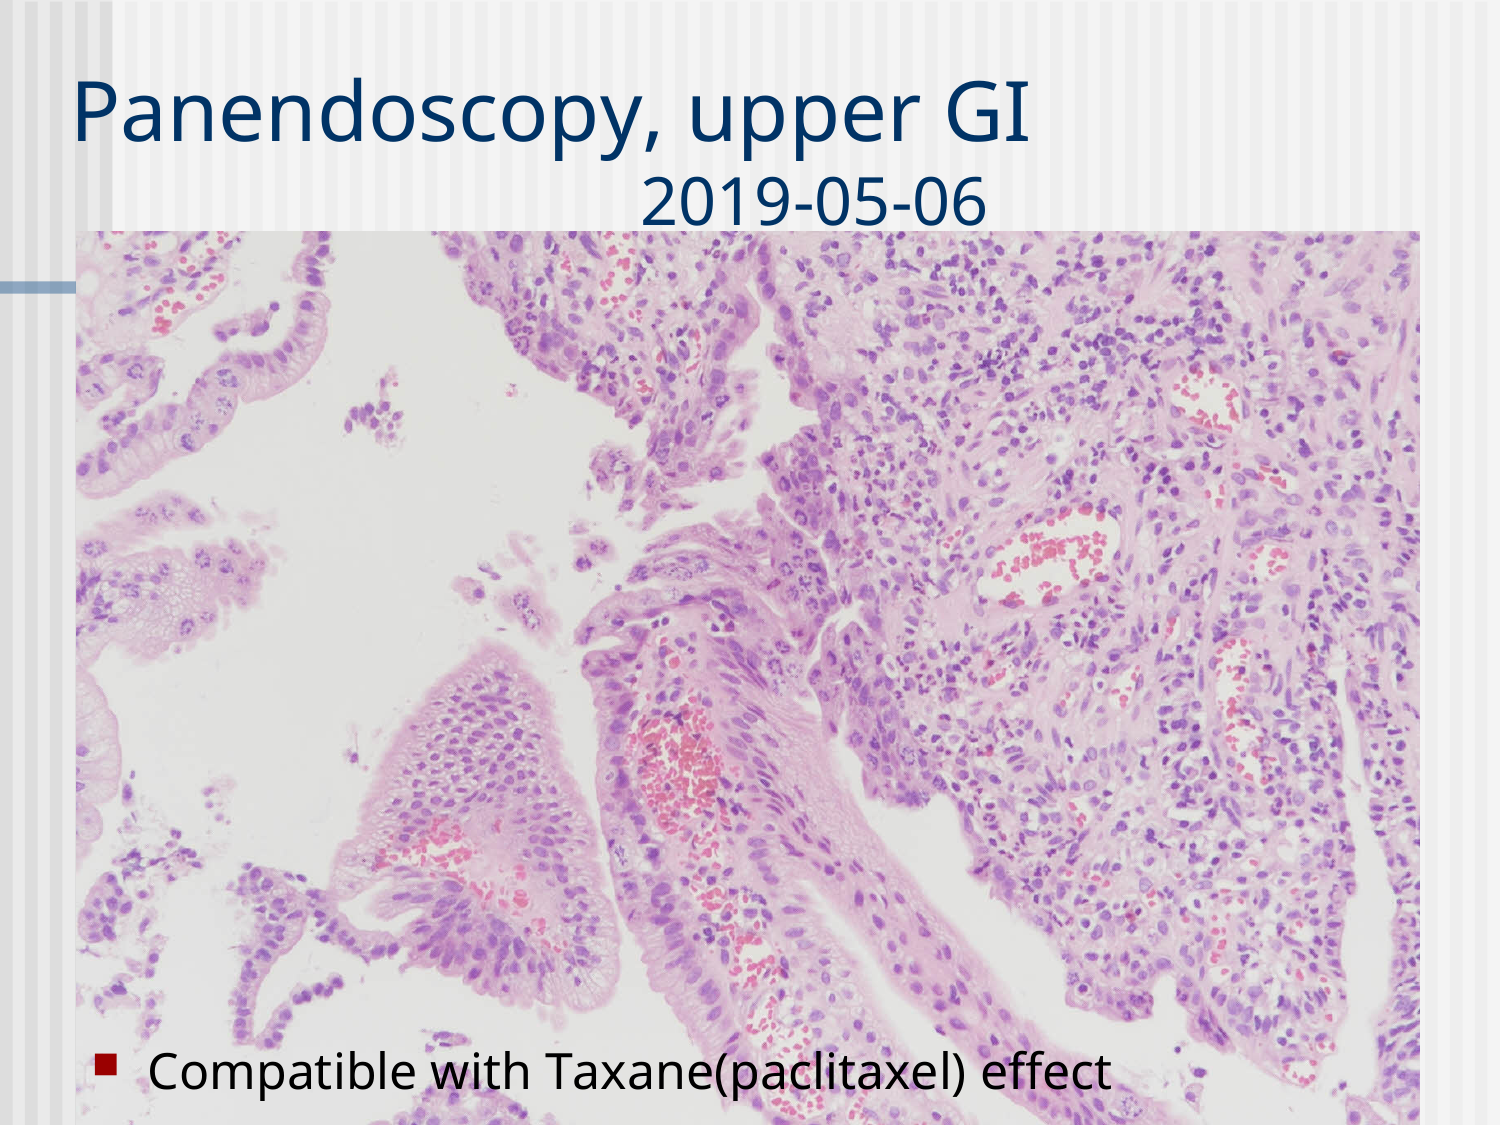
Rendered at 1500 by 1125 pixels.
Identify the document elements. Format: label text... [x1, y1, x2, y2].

title Panendoscopy, upper GI 2019-05-06 [55, 49, 1395, 247]
list Compatible with Taxane(paclitaxel) effect [76, 1032, 1408, 1125]
picture [76, 231, 1420, 1125]
